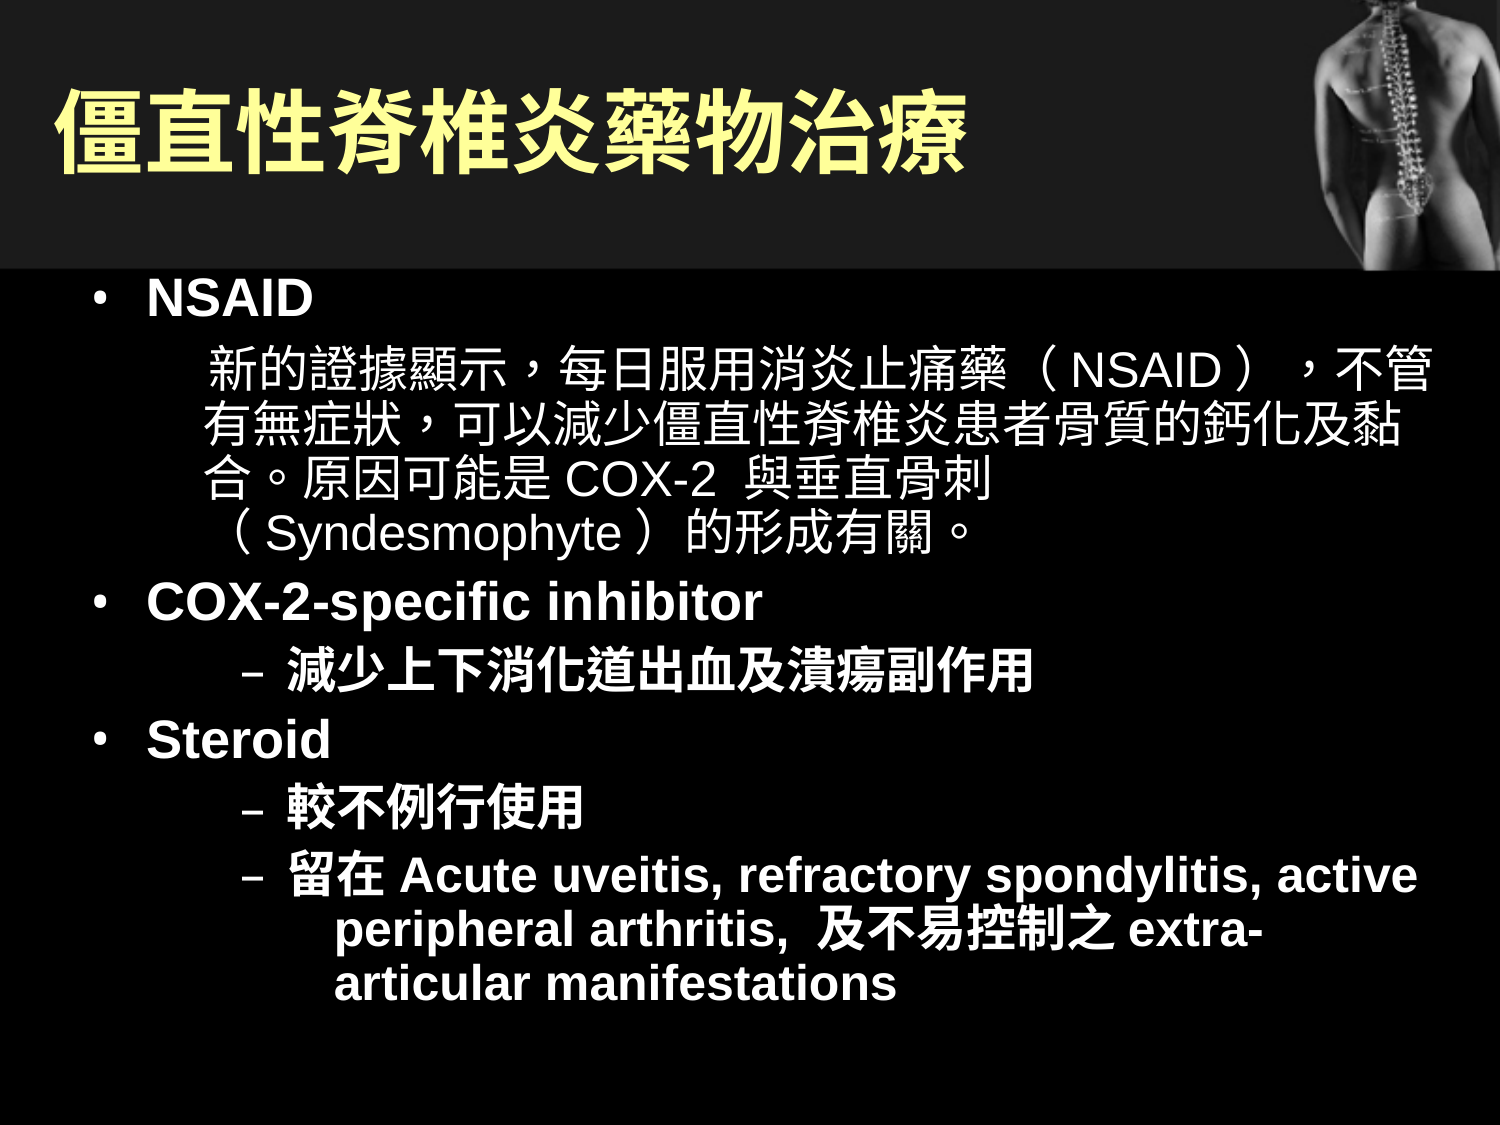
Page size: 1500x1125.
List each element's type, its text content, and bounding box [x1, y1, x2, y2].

title 僵直性脊椎炎藥物治療 [37, 32, 1300, 228]
list NSAID 新的證據顯示，每日服用消炎止痛藥（NSAID），不管有無症狀，可以減少僵直性脊椎炎患者骨質的鈣化及黏合。原因可能是COX-2 與垂直骨刺（Syndesmophyte）的形成有關。 COX-2-specific inhibitor 減少上下消化道出血及潰瘍副作用 Steroid 較不例行使用 留在Acute uveitis, refractory spondylitis, active peripheral arthritis, 及不易控制之extra-articular manifestations [75, 262, 1459, 1071]
